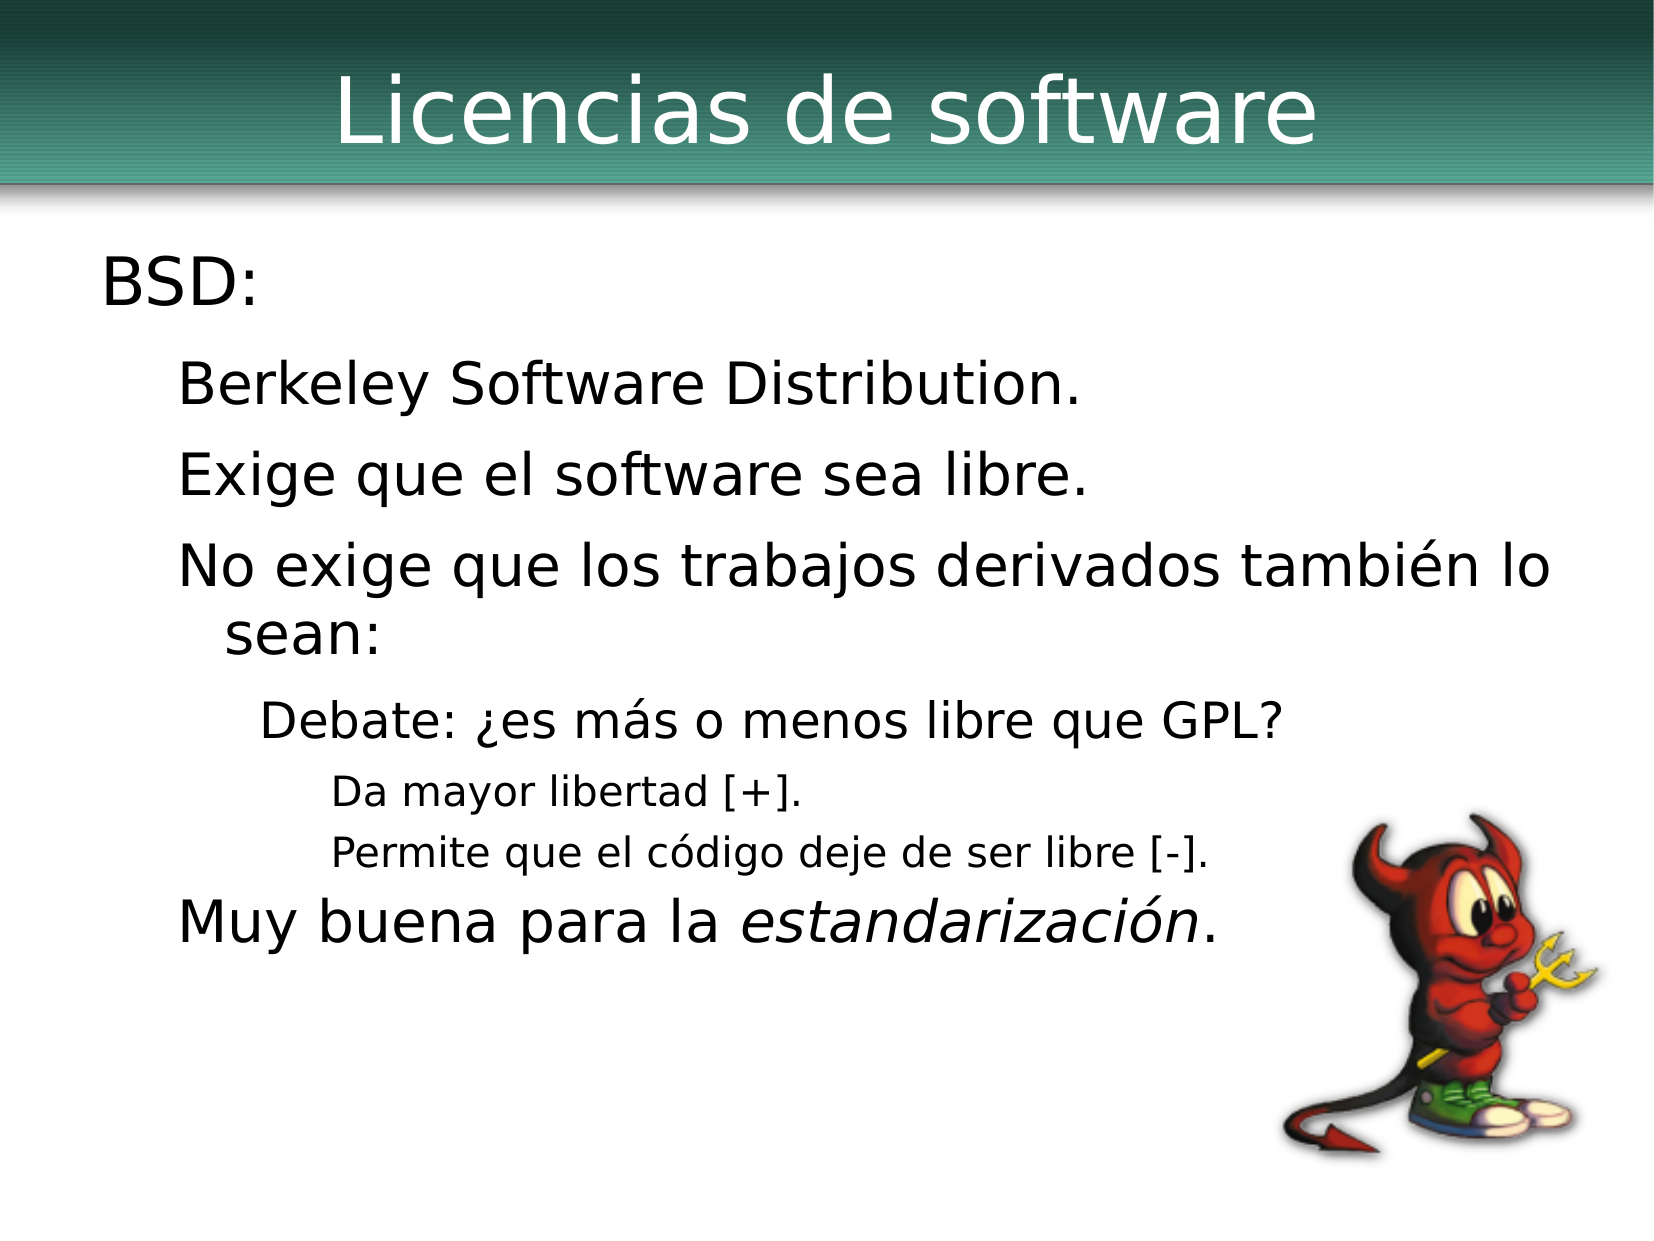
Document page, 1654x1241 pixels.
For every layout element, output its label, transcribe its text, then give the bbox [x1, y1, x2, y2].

title Licencias de software [82, 15, 1571, 208]
picture [1269, 803, 1625, 1168]
picture [0, 0, 1654, 225]
list BSD: Berkeley Software Distribution. Exige que el software sea libre. No exige que los trabajos derivados también lo sean: Debate: ¿es más o menos libre que GPL? Da mayor libertad [+]. Permite que el código deje de ser libre [-]. Muy buena para la estandarización. [82, 242, 1571, 1047]
